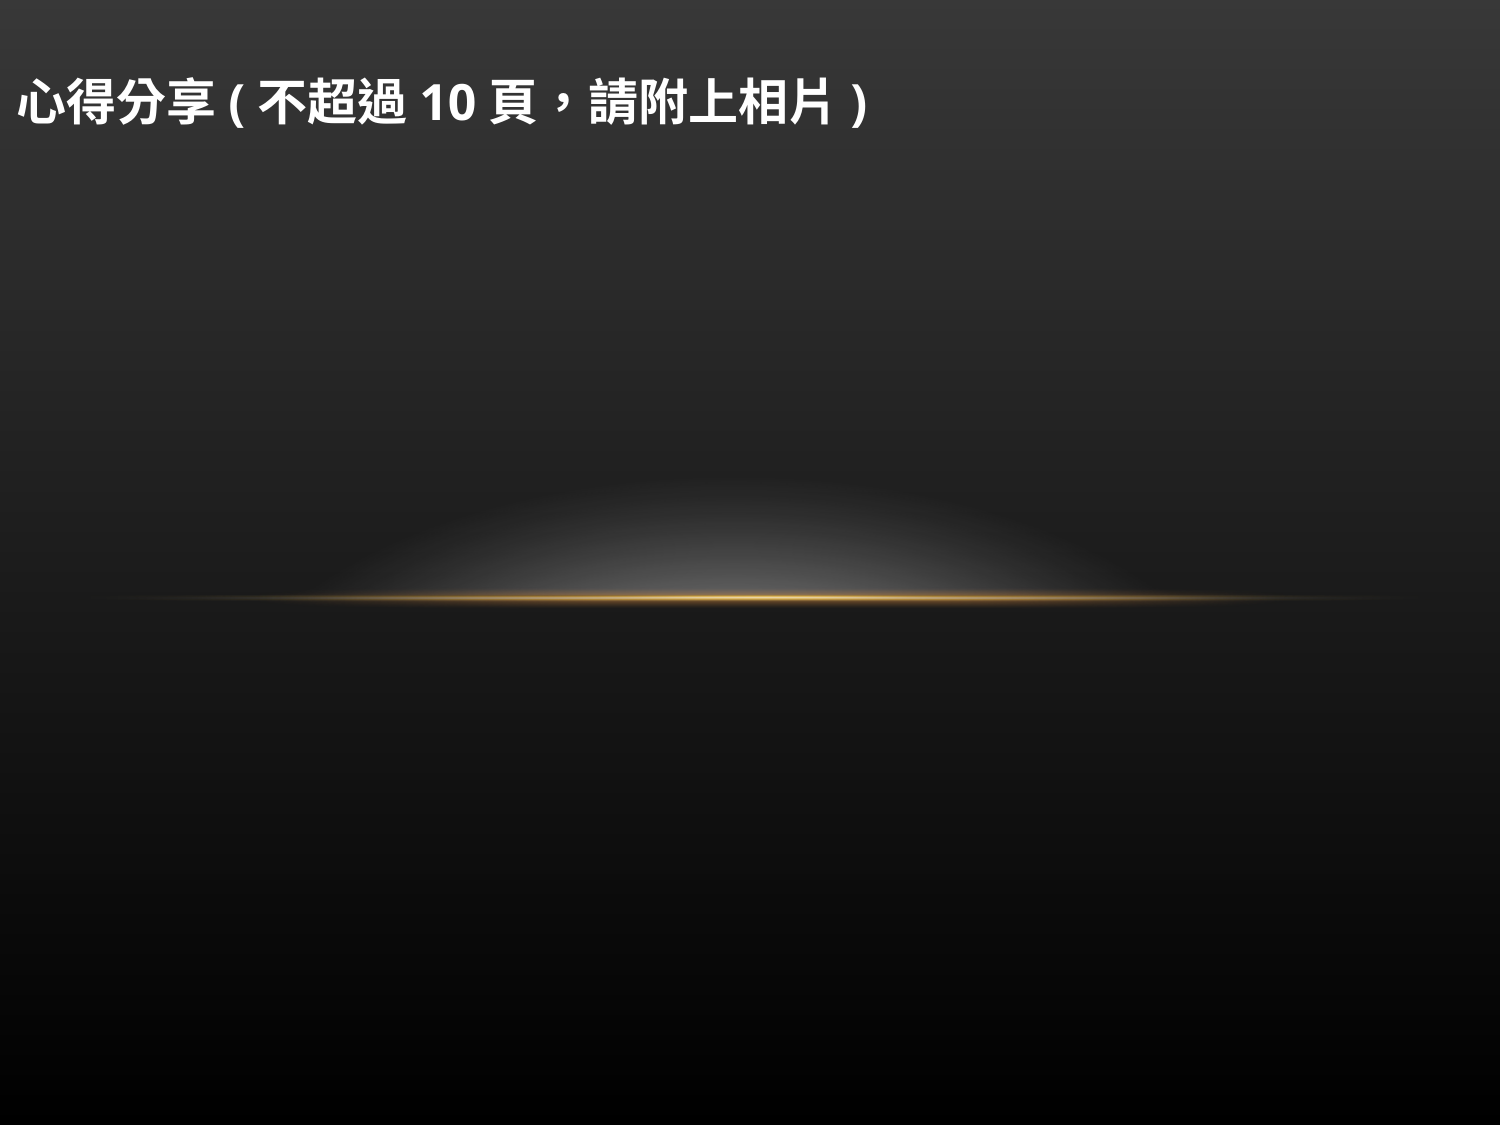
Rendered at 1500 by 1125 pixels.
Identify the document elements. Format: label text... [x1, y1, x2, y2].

title 心得分享(不超過10頁，請附上相片) [1, 3, 1277, 110]
